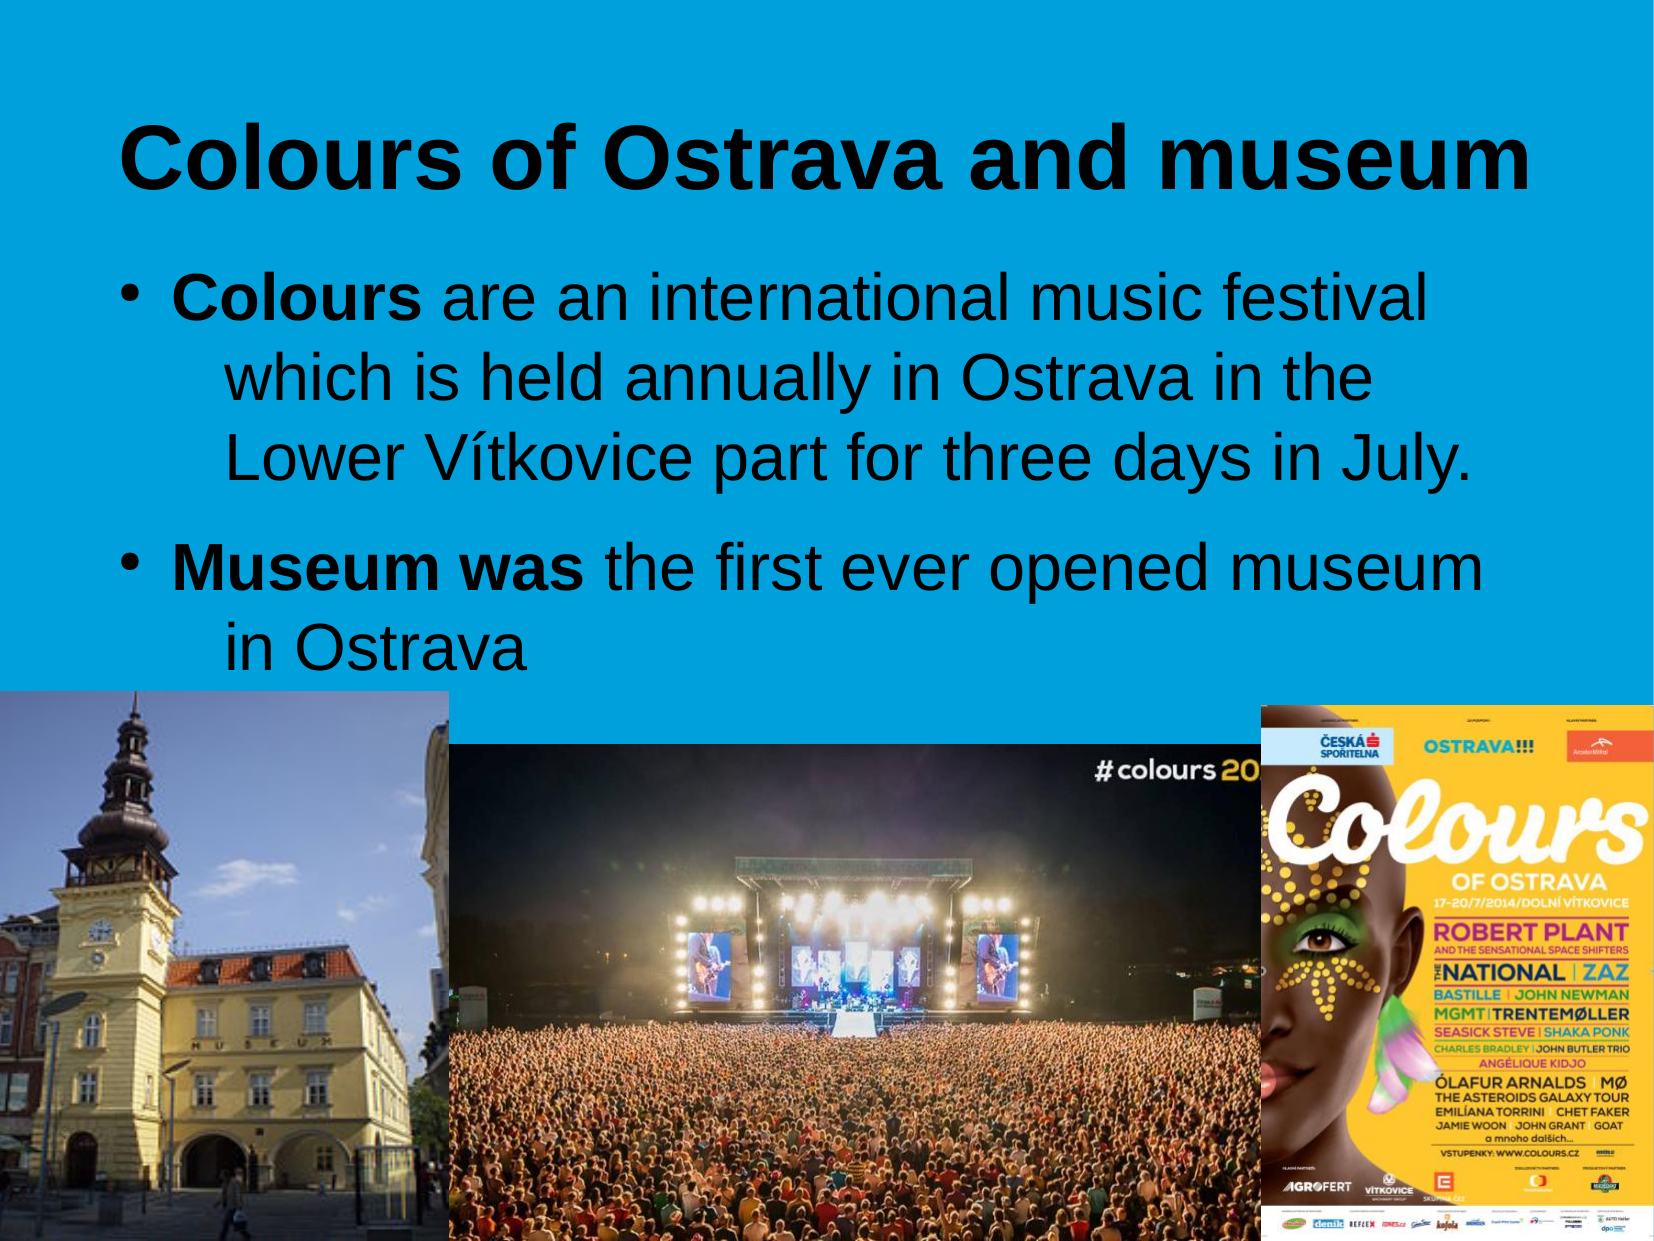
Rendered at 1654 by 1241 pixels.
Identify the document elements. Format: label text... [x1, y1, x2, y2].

list Colours are an international music festival which is held annually in Ostrava in the Lower Vítkovice part for three days in July. Museum was the first ever opened museum in Ostrava [82, 253, 1538, 744]
picture [0, 692, 1654, 1241]
title Colours of Ostrava and museum [82, 49, 1571, 257]
